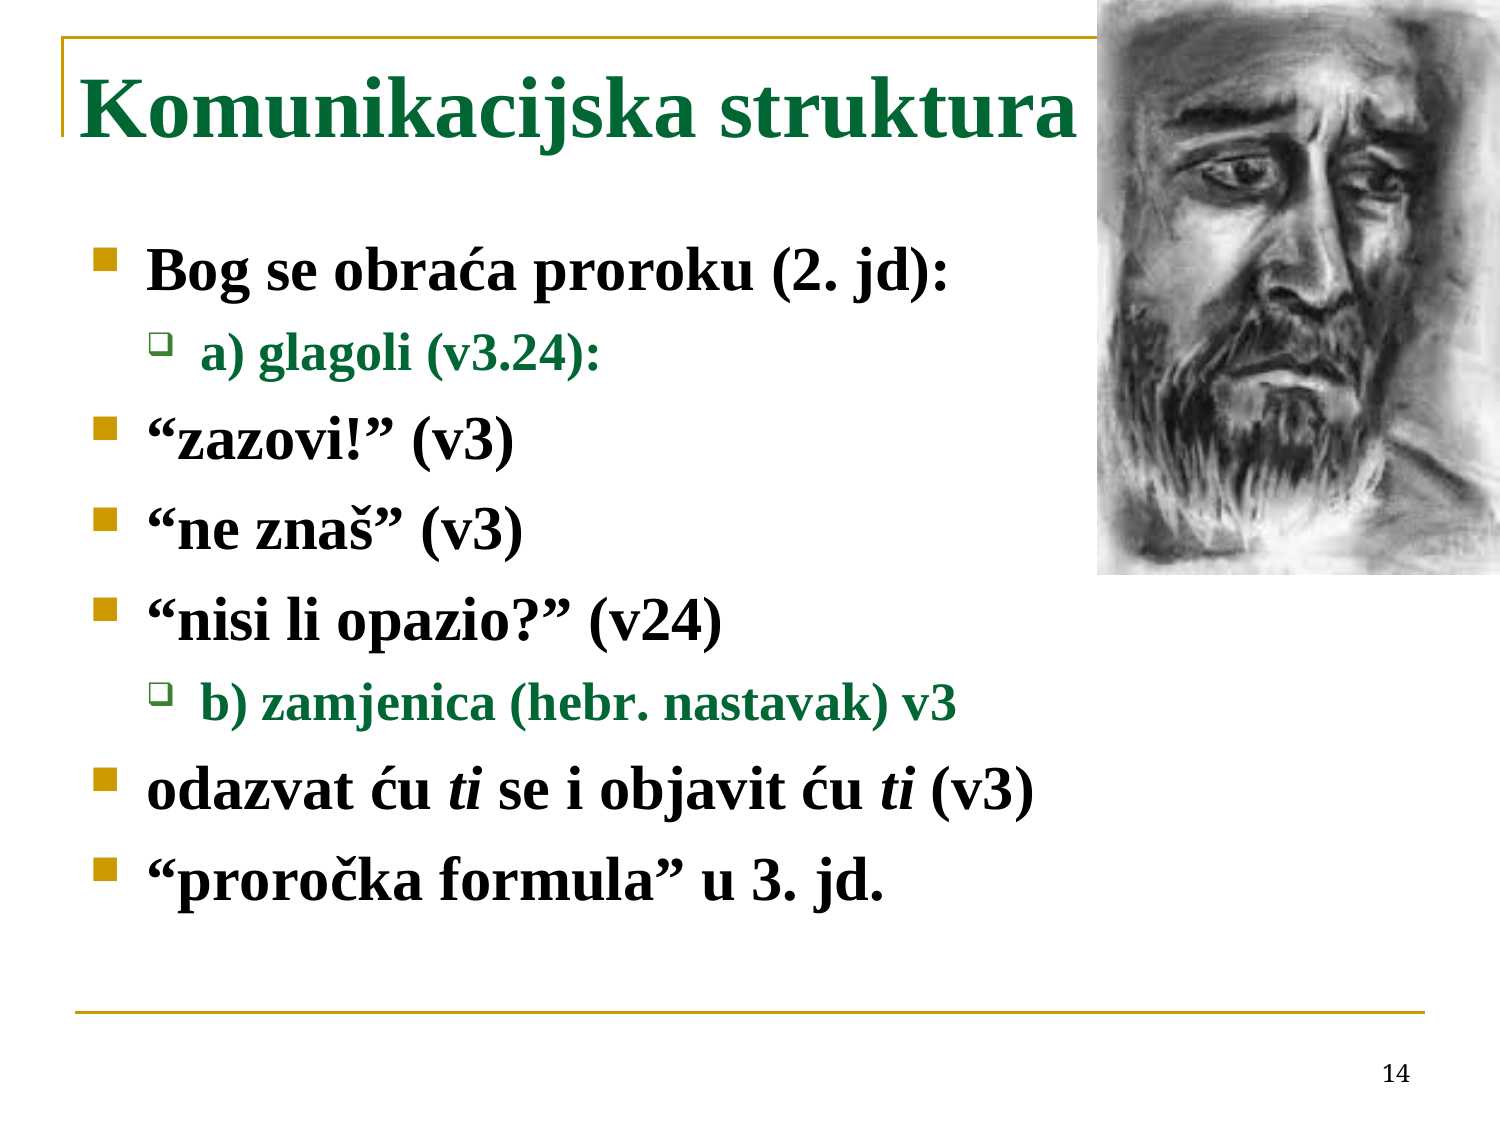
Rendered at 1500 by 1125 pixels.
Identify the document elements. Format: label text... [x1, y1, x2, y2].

list Bog se obraća proroku (2. jd): a) glagoli (v3.24): “zazovi!” (v3) “ne znaš” (v3) “nisi li opazio?” (v24) b) zamjenica (hebr. nastavak) v3 odazvat ću ti se i objavit ću ti (v3) “proročka formula” u 3. jd. [75, 220, 1426, 1006]
picture [1097, 0, 1500, 575]
text_box <number> [1074, 1024, 1426, 1100]
title Komunikacijska struktura [64, 42, 1097, 143]
